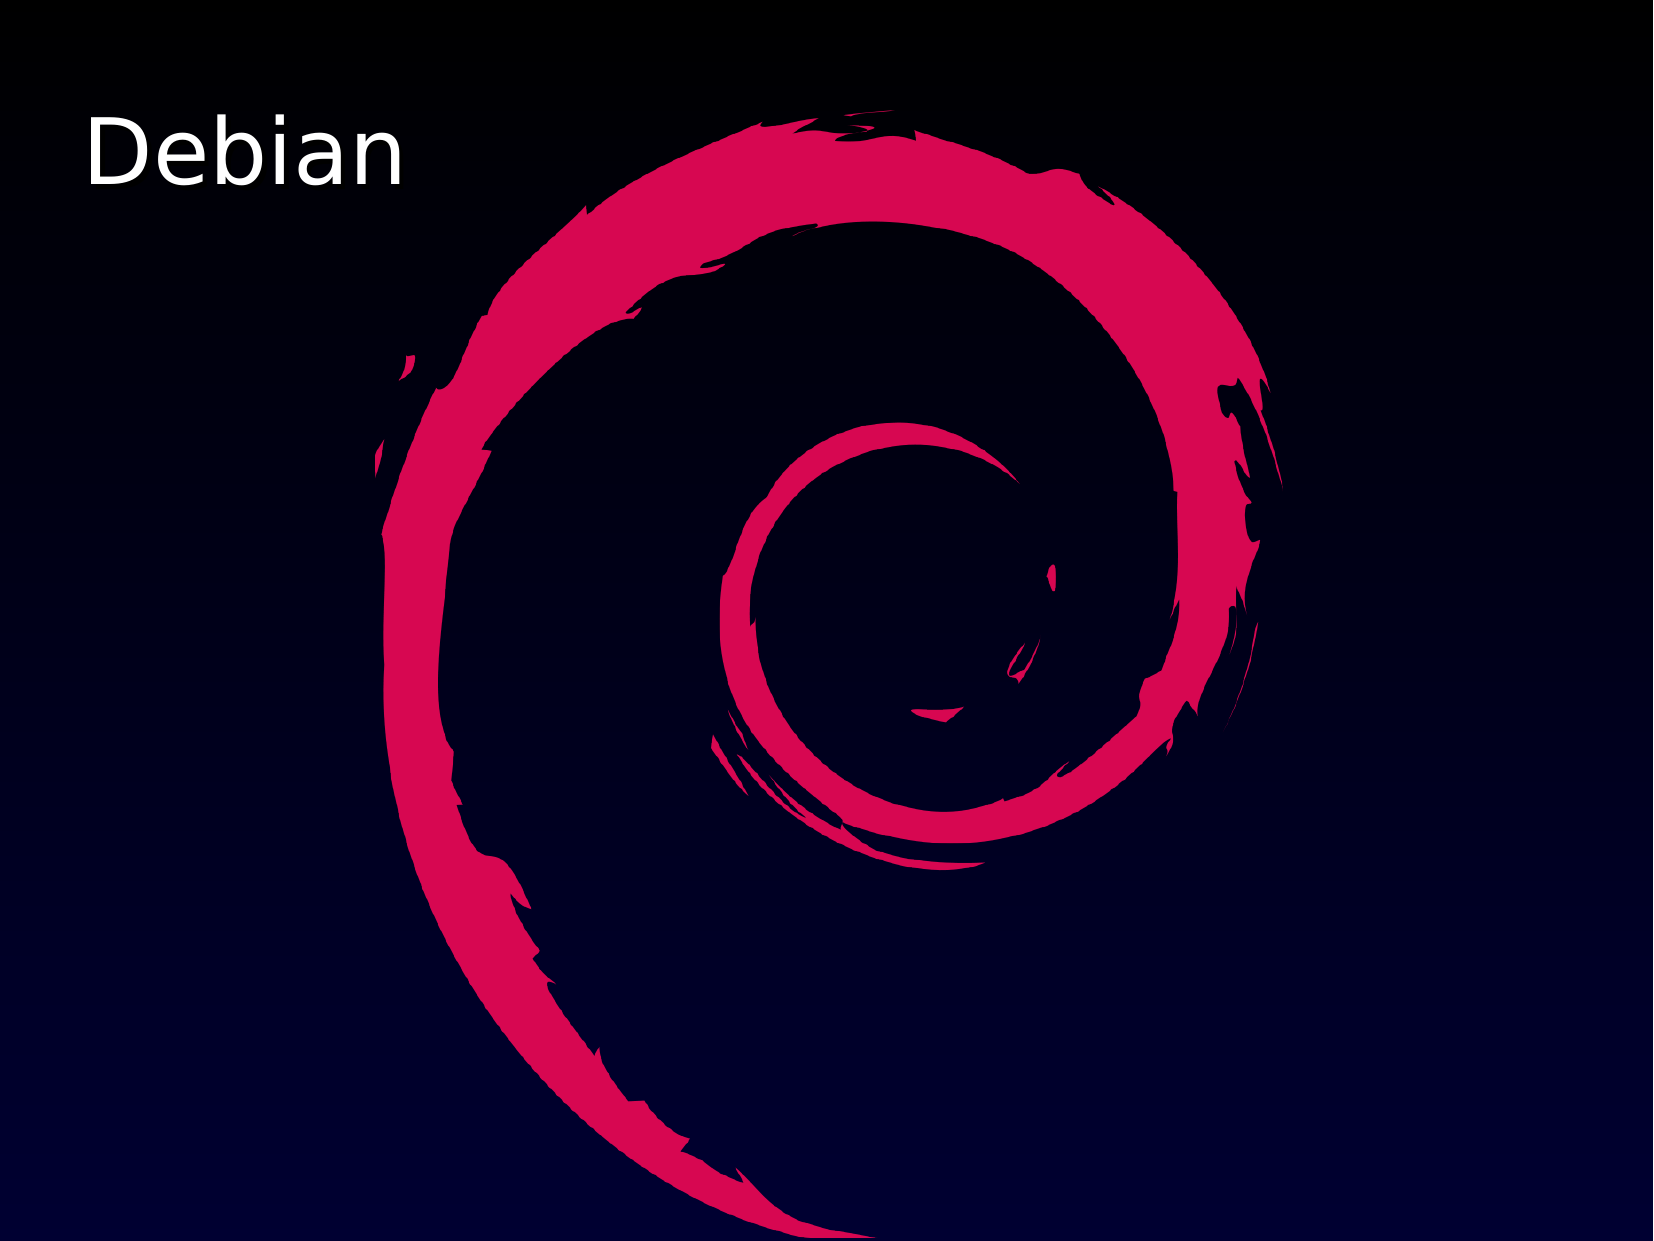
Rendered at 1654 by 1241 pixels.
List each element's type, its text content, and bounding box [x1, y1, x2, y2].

picture [375, 257, 1283, 1238]
title Debian [82, 49, 1571, 257]
